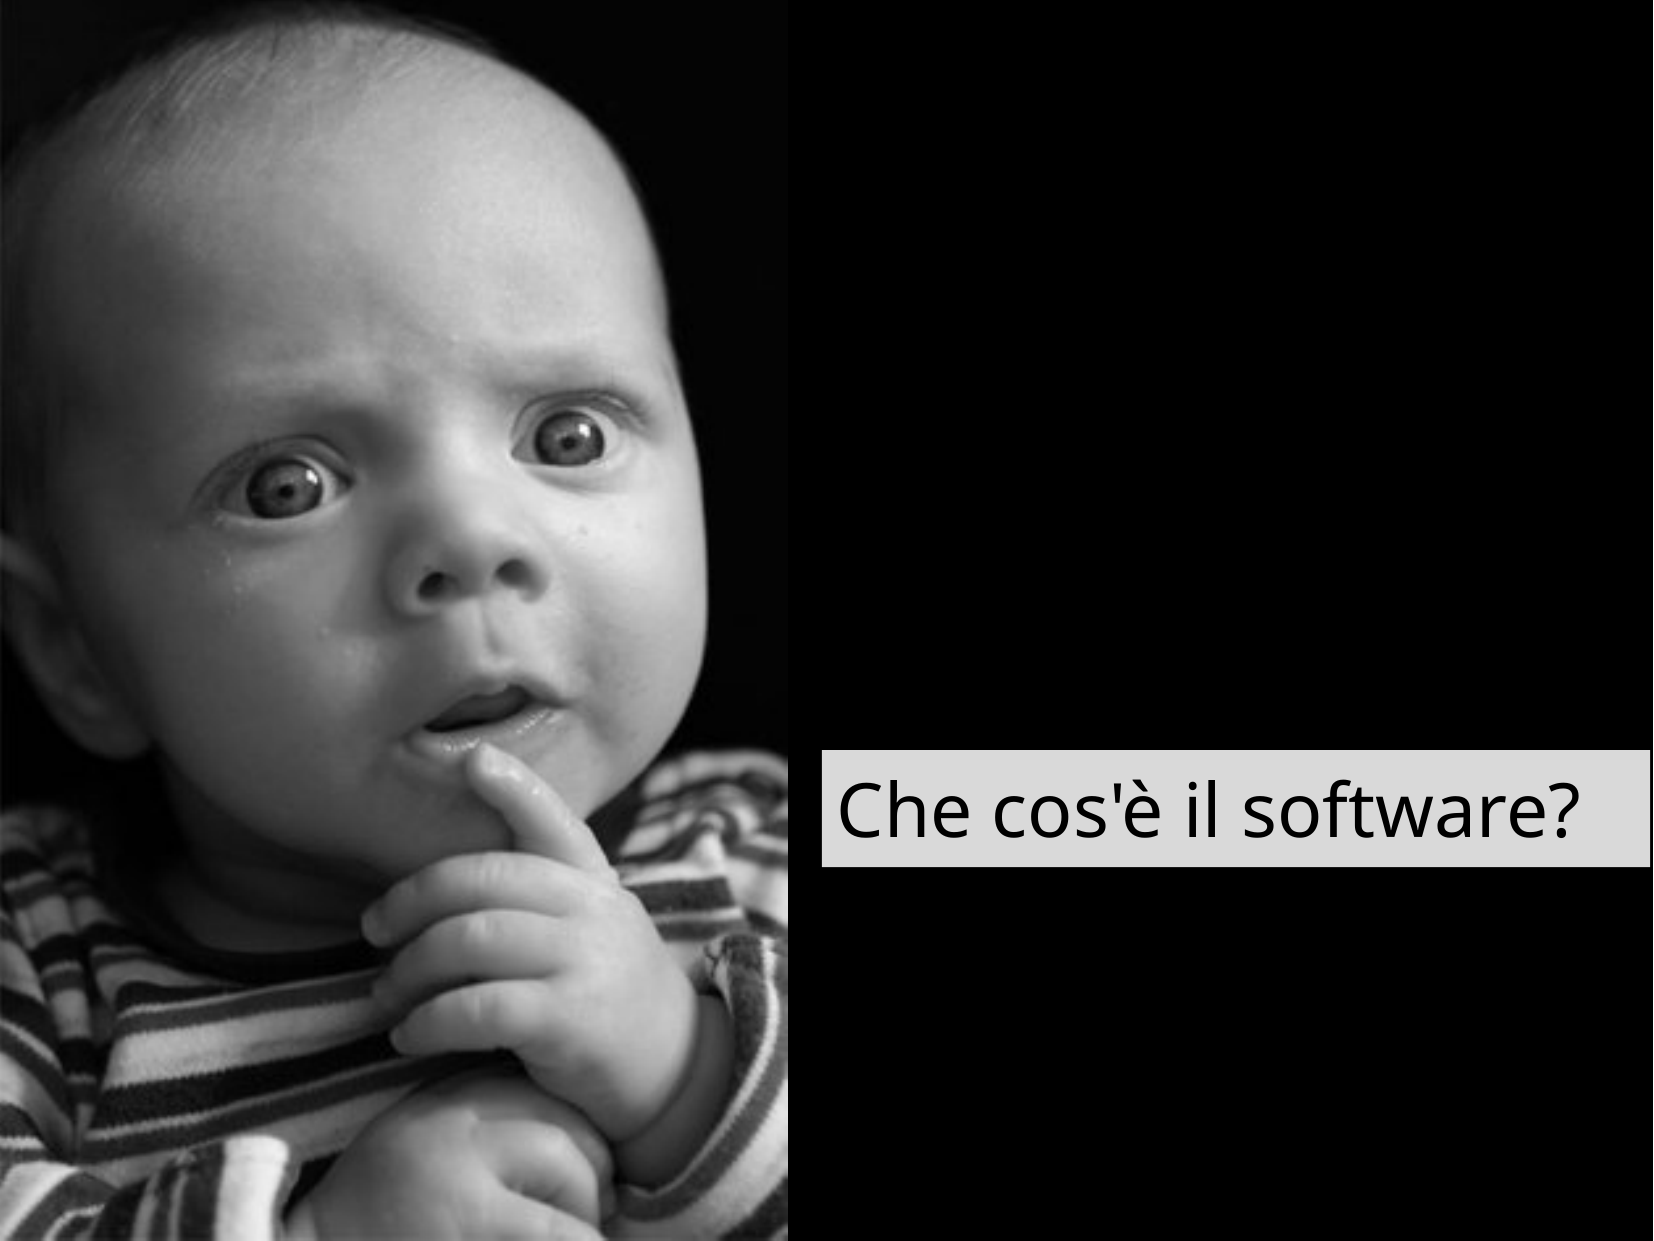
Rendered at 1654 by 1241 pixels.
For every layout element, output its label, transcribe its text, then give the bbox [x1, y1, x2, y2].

text_box Che cos'è il software? [821, 749, 1651, 753]
picture [0, 0, 788, 1241]
